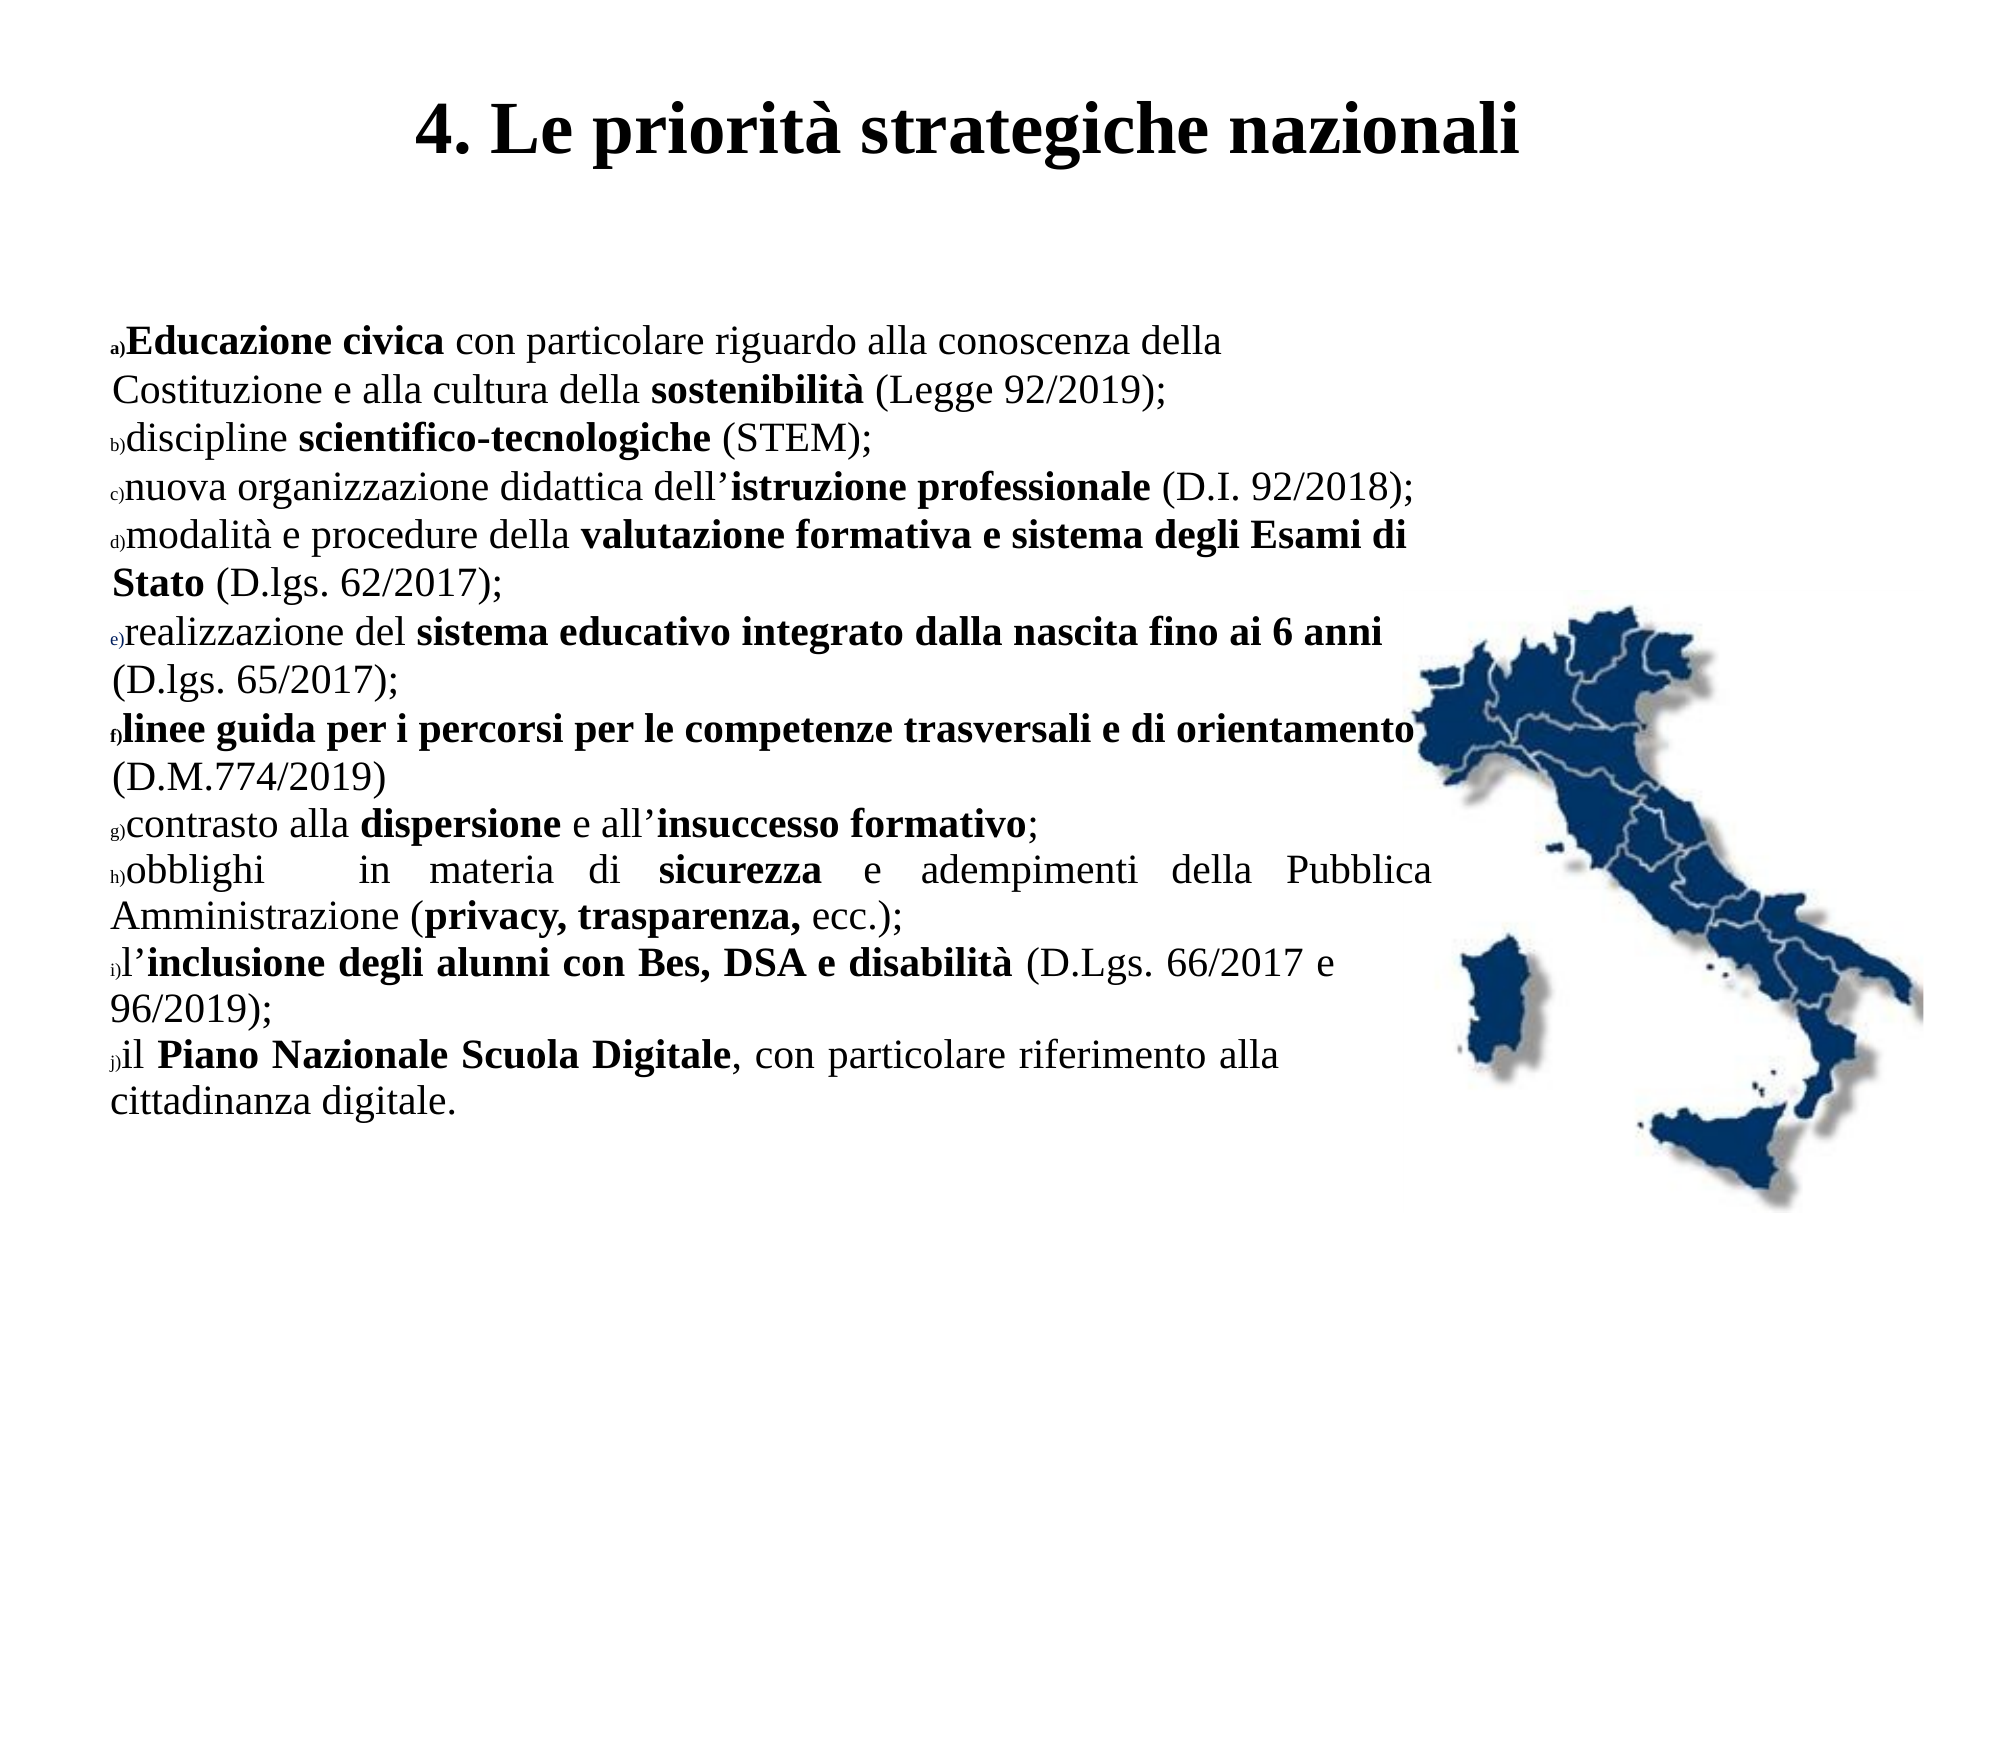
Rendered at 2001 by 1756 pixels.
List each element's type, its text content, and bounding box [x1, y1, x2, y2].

title 4. Le priorità strategiche nazionali [413, 76, 1724, 170]
text_box Educazione civica con particolare riguardo alla conoscenza della Costituzione e alla cultura della sostenibilità (Legge 92/2019); discipline scientifico-tecnologiche (STEM); nuova organizzazione didattica dell’istruzione professionale (D.I. 92/2018); modalità e procedure della valutazione formativa e sistema degli Esami di Stato (D.lgs. 62/2017); realizzazione del sistema educativo integrato dalla nascita fino ai 6 anni (D.lgs. 65/2017); linee guida per i percorsi per le competenze trasversali e di orientamento (D.M.774/2019) contrasto alla dispersione e all’insuccesso formativo; obblighi in materia di sicurezza e adempimenti della Pubblica Amministrazione (privacy, trasparenza, ecc.); l’inclusione degli alunni con Bes, DSA e disabilità (D.Lgs. 66/2017 e 96/2019); il Piano Nazionale Scuola Digitale, con particolare riferimento alla cittadinanza digitale. [110, 315, 1486, 1124]
text_box [58, 261, 1924, 1213]
